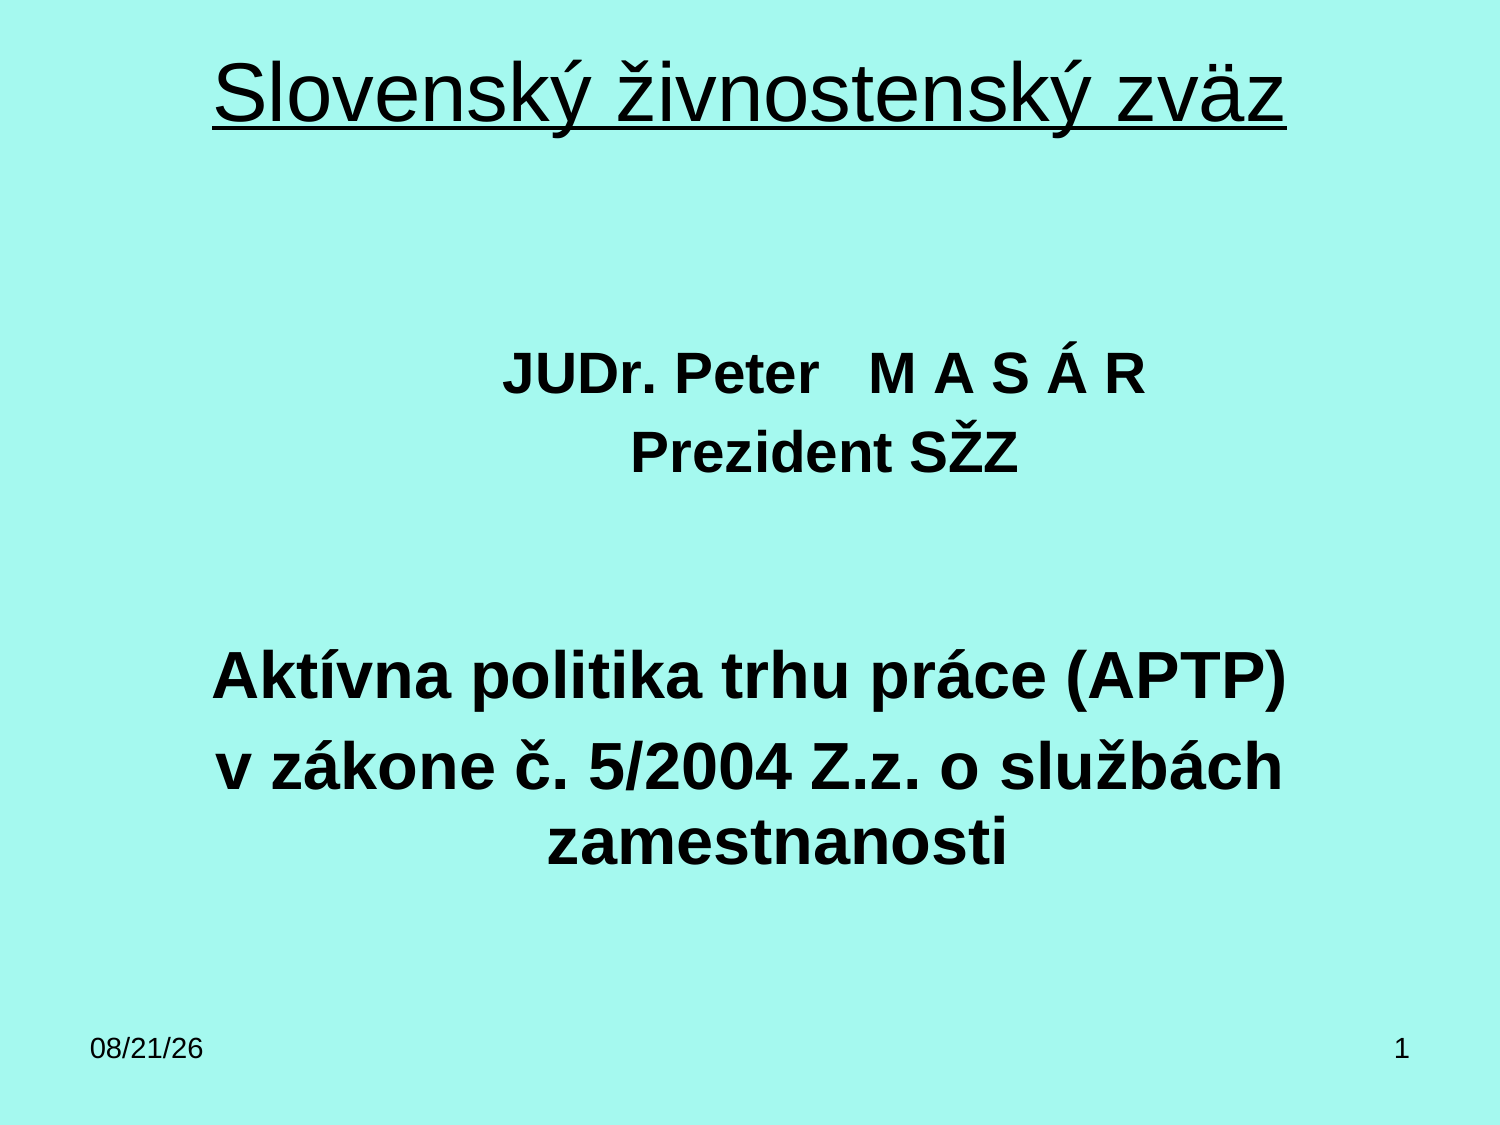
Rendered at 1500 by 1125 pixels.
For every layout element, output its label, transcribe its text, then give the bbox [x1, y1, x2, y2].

list JUDr. Peter M A S Á R Prezident SŽZ Aktívna politika trhu práce (APTP) v zákone č. 5/2004 Z.z. o službách zamestnanosti [75, 262, 1426, 1006]
title Slovenský živnostenský zväz [75, 31, 1426, 247]
